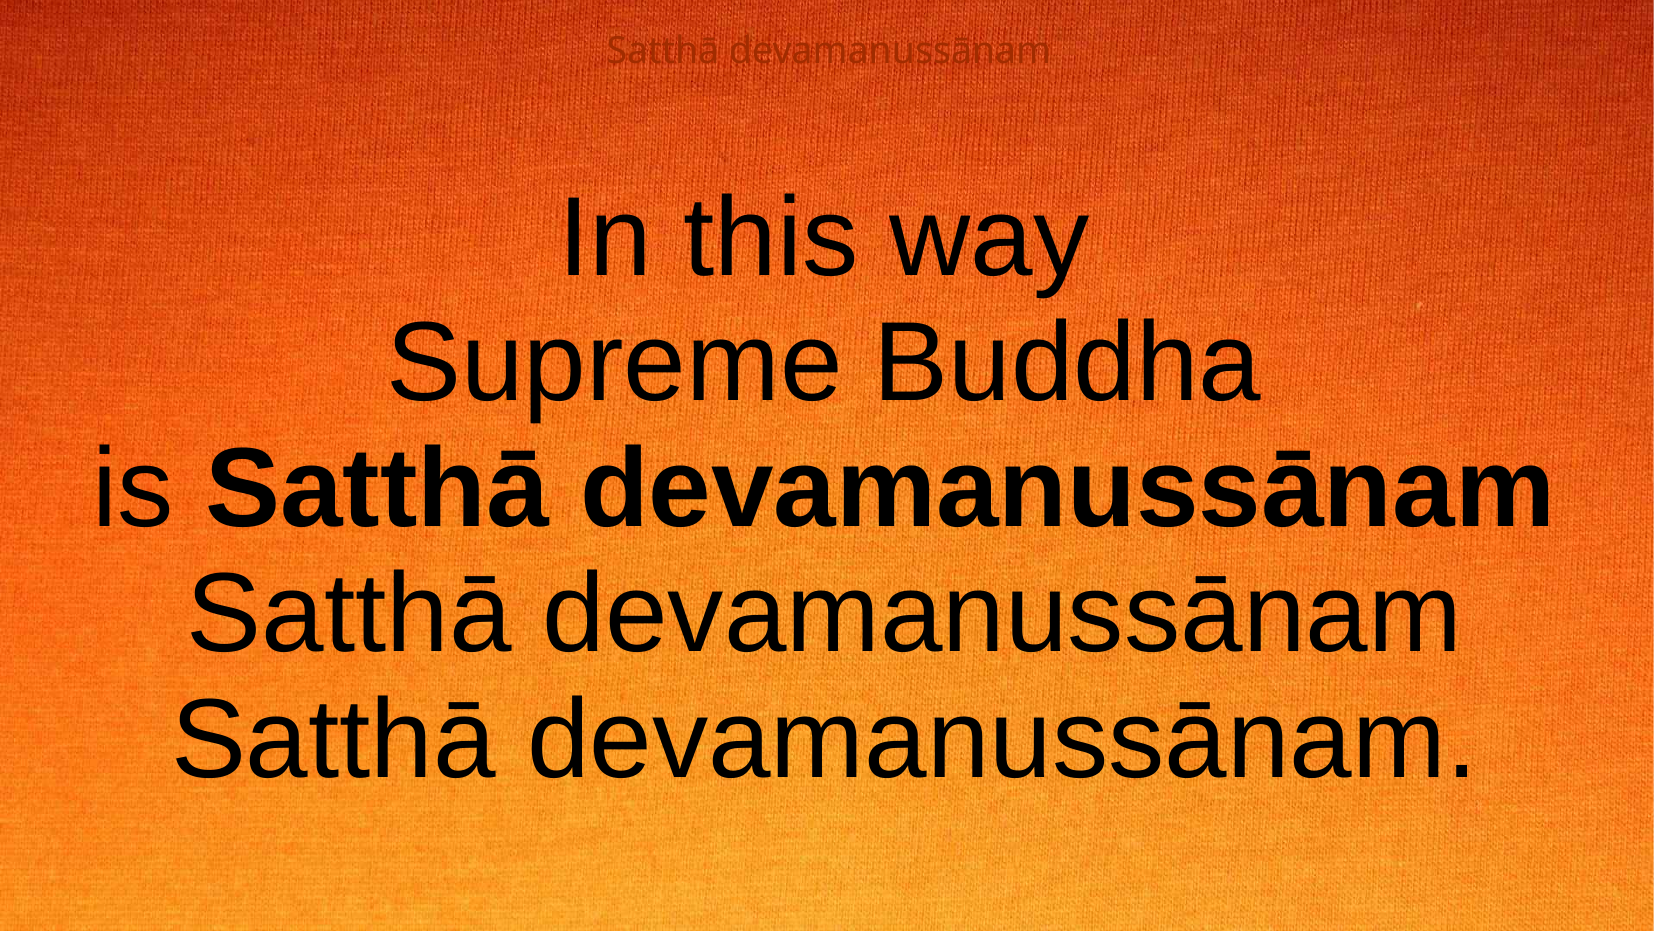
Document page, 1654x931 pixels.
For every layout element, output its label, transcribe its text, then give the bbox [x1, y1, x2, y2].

picture [0, 0, 1654, 931]
subtitle In this way Supreme Buddha is Satthā devamanussānam Satthā devamanussānam Satthā devamanussānam. [34, 77, 1614, 907]
text_box Satthā devamanussānam [1, 16, 1654, 77]
